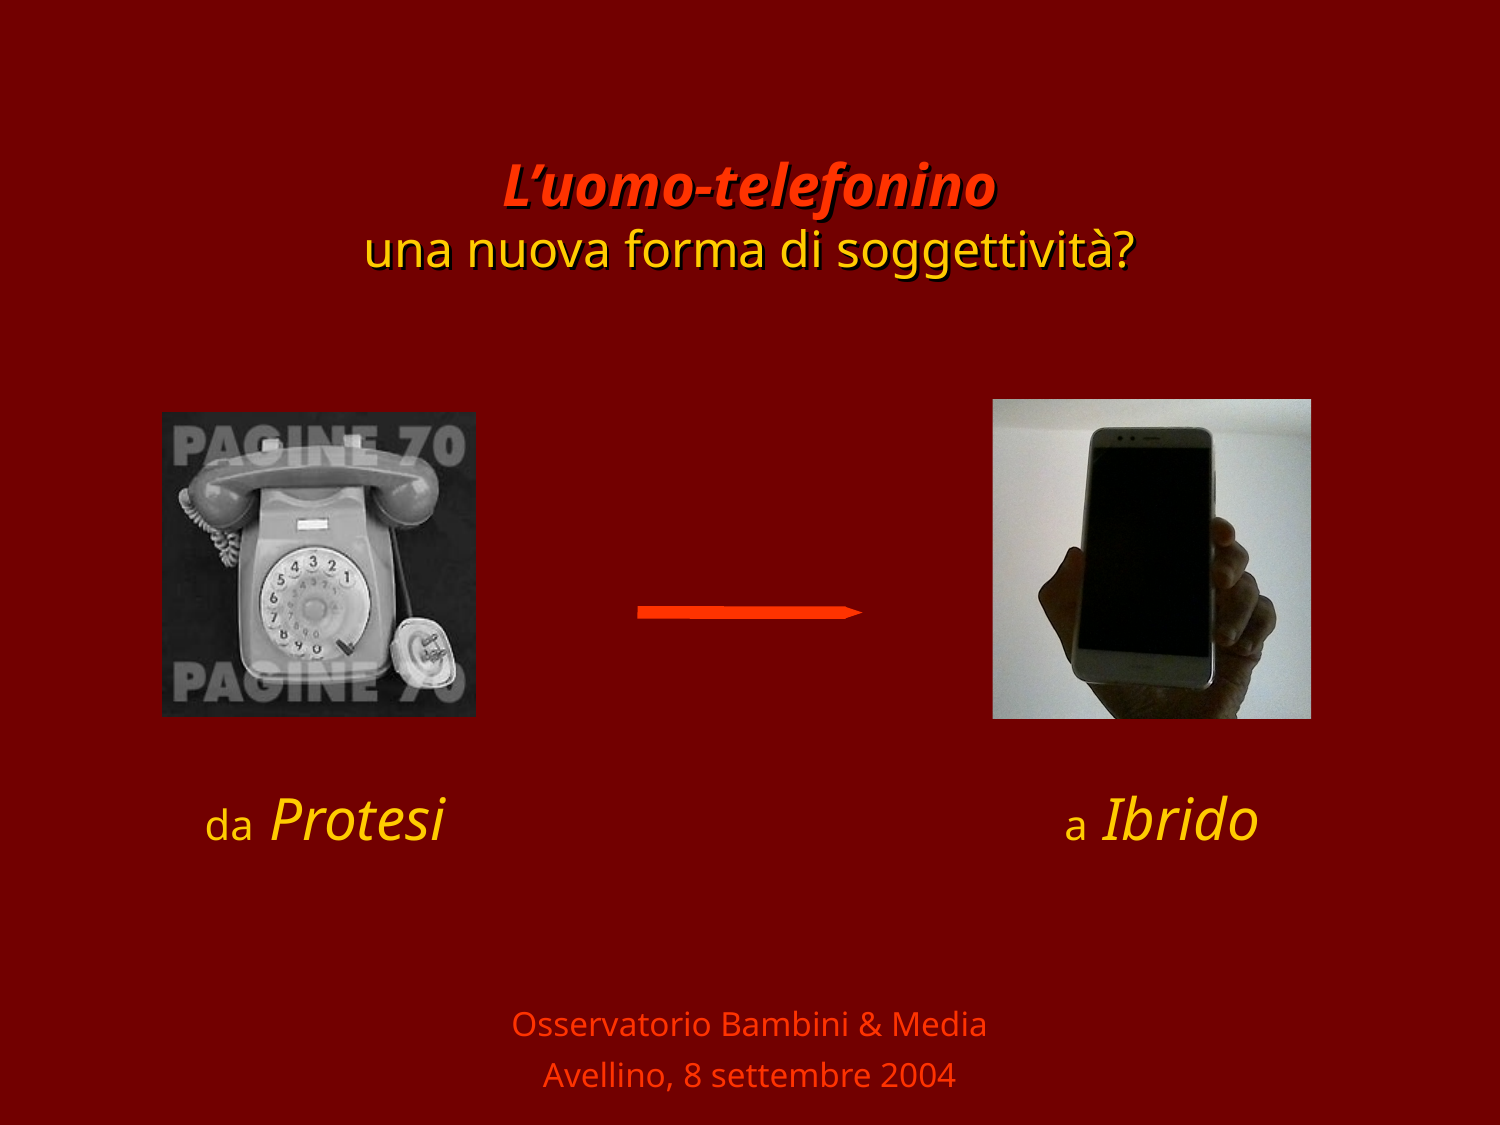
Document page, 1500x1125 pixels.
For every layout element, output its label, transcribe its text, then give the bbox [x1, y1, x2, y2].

text_box L’uomo-telefonino una nuova forma di soggettività? [113, 140, 1388, 285]
text_box Osservatorio Bambini & Media Avellino, 8 settembre 2004 [24, 1012, 1475, 1100]
picture [162, 412, 476, 717]
text_box a Ibrido [1012, 774, 1313, 861]
picture [992, 399, 1312, 719]
text_box da Protesi [162, 774, 488, 861]
